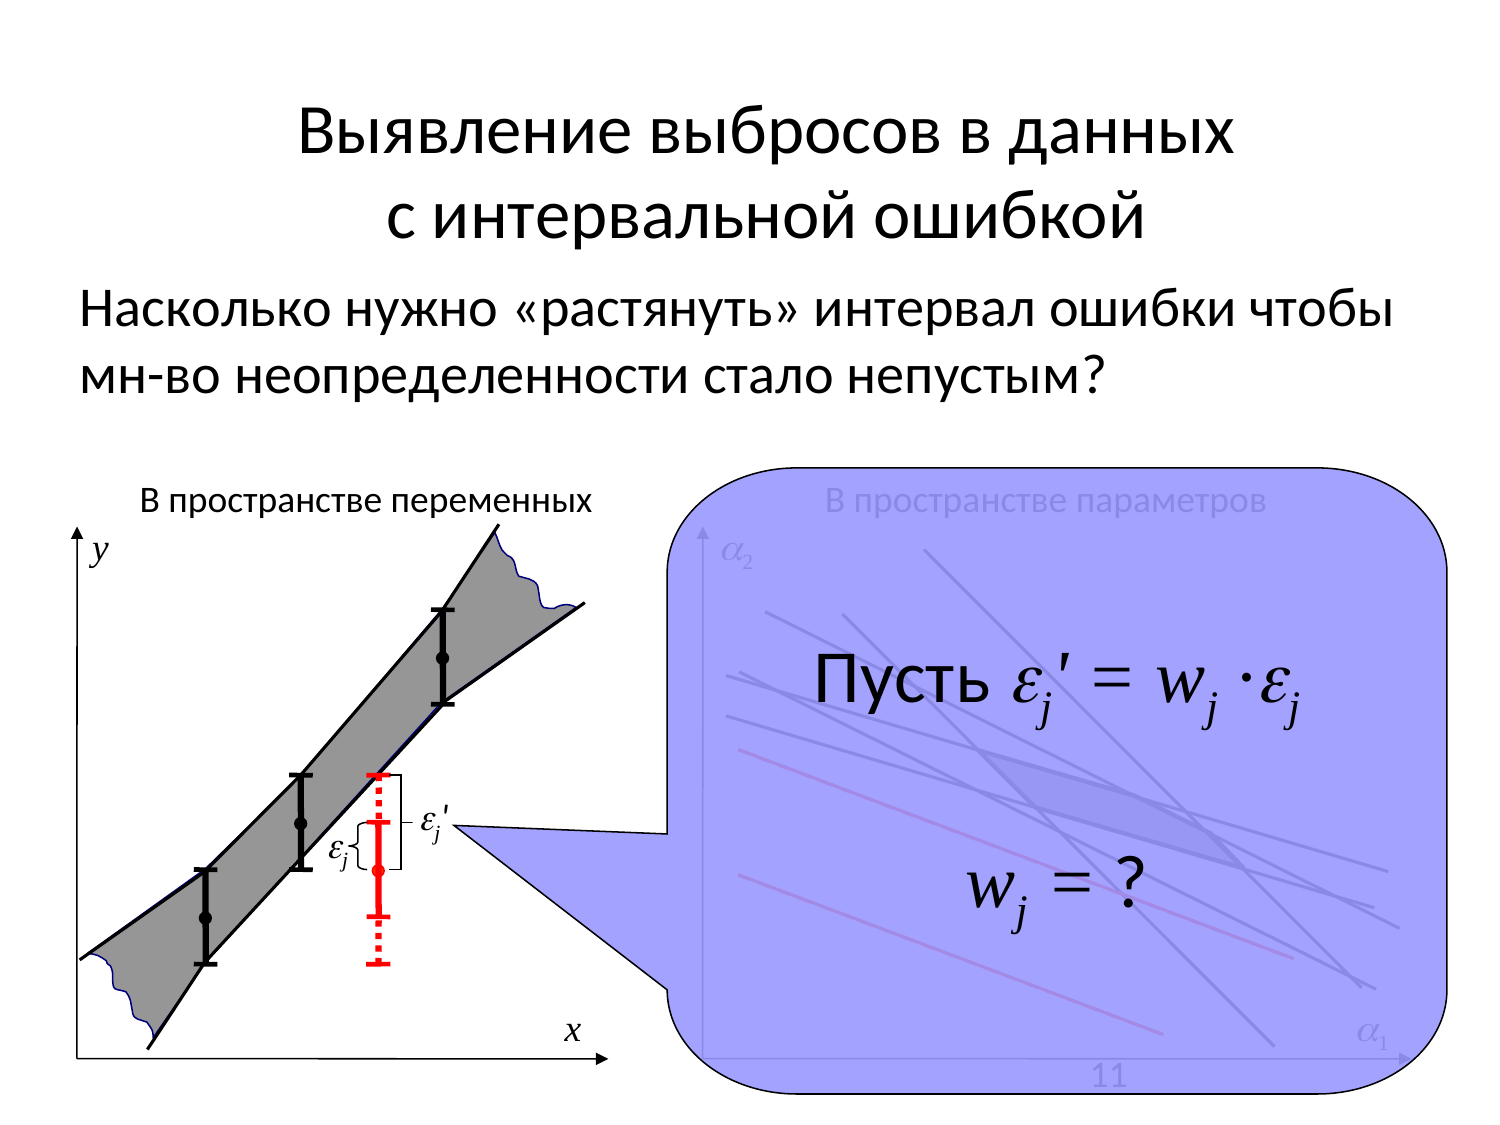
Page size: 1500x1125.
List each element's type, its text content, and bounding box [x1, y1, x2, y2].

text_box [91, 877, 202, 1036]
title Выявление выбросов в данных с интервальной ошибкой [74, 74, 1459, 261]
text_box j [325, 821, 364, 878]
text_box [304, 619, 439, 850]
list Насколько нужно «растянуть» интервал ошибки чтобы мн-во неопределенности стало непустым? [64, 262, 1459, 468]
text_box x [549, 996, 597, 1058]
text_box j' [418, 793, 456, 850]
text_box [446, 534, 575, 697]
text_box y [77, 515, 124, 576]
text_box В пространстве переменных [124, 468, 609, 528]
text_box Пусть j' = wj ·j wj = ? [453, 467, 1447, 1094]
text_box [209, 782, 297, 954]
